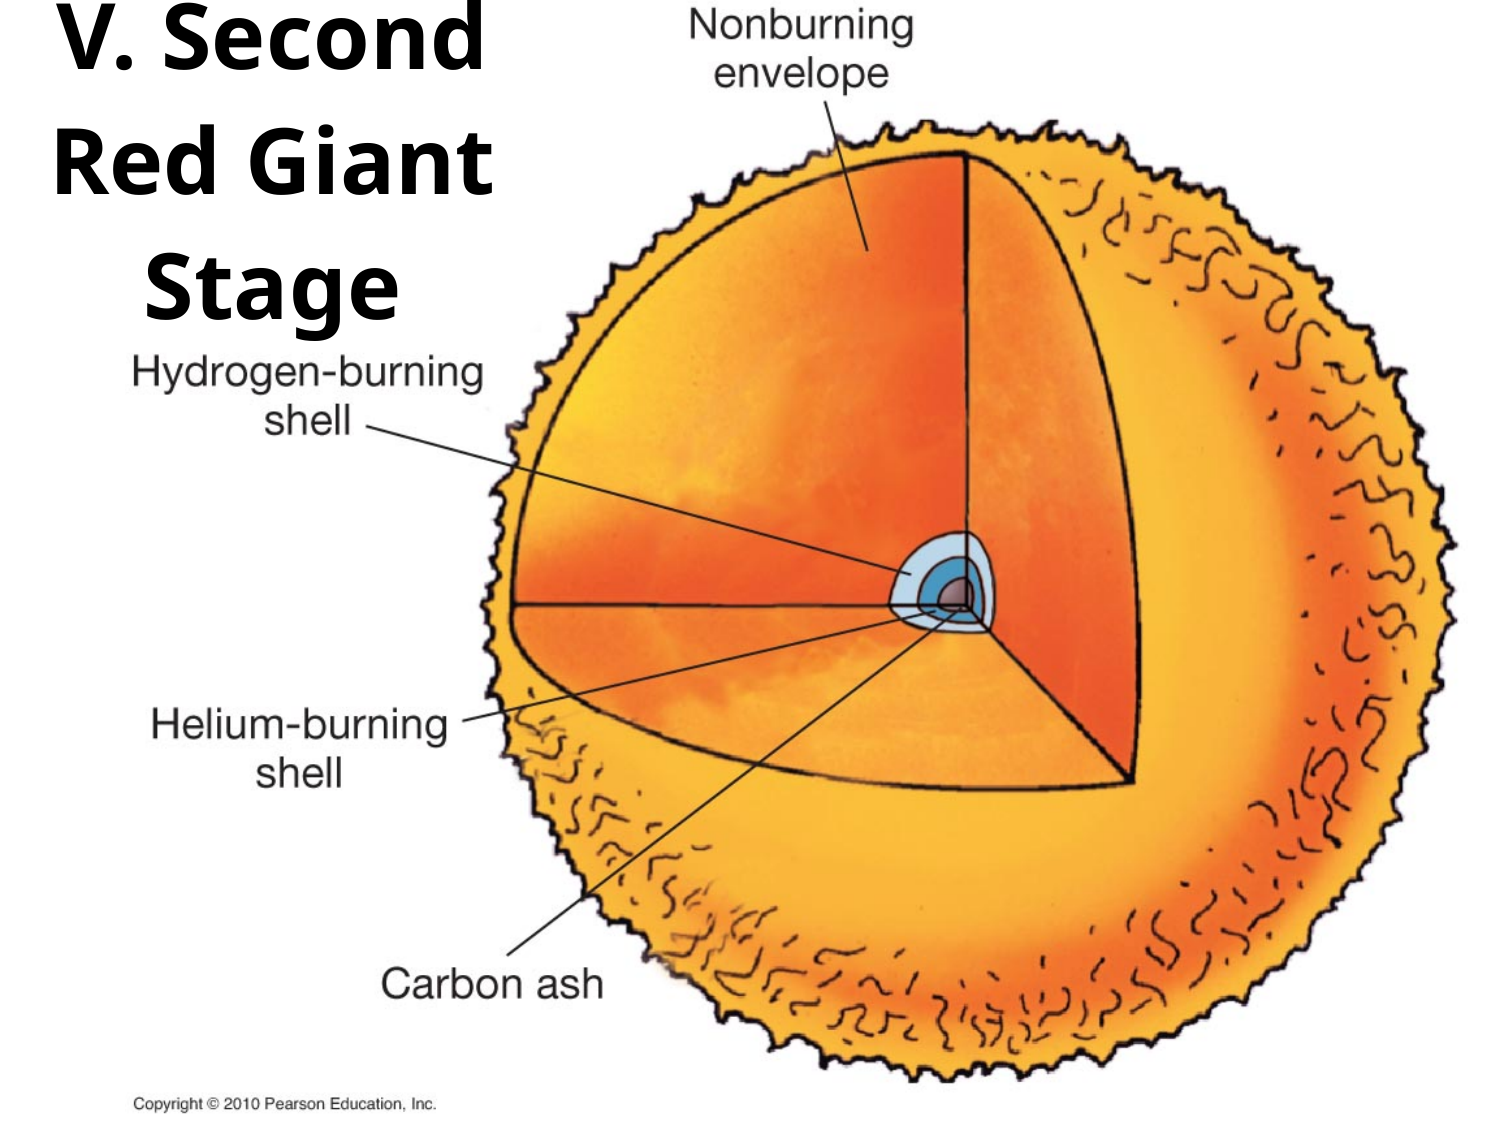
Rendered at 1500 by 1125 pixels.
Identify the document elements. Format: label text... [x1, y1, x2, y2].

title V. Second Red Giant Stage [6, 0, 539, 320]
picture [125, 0, 1469, 1125]
